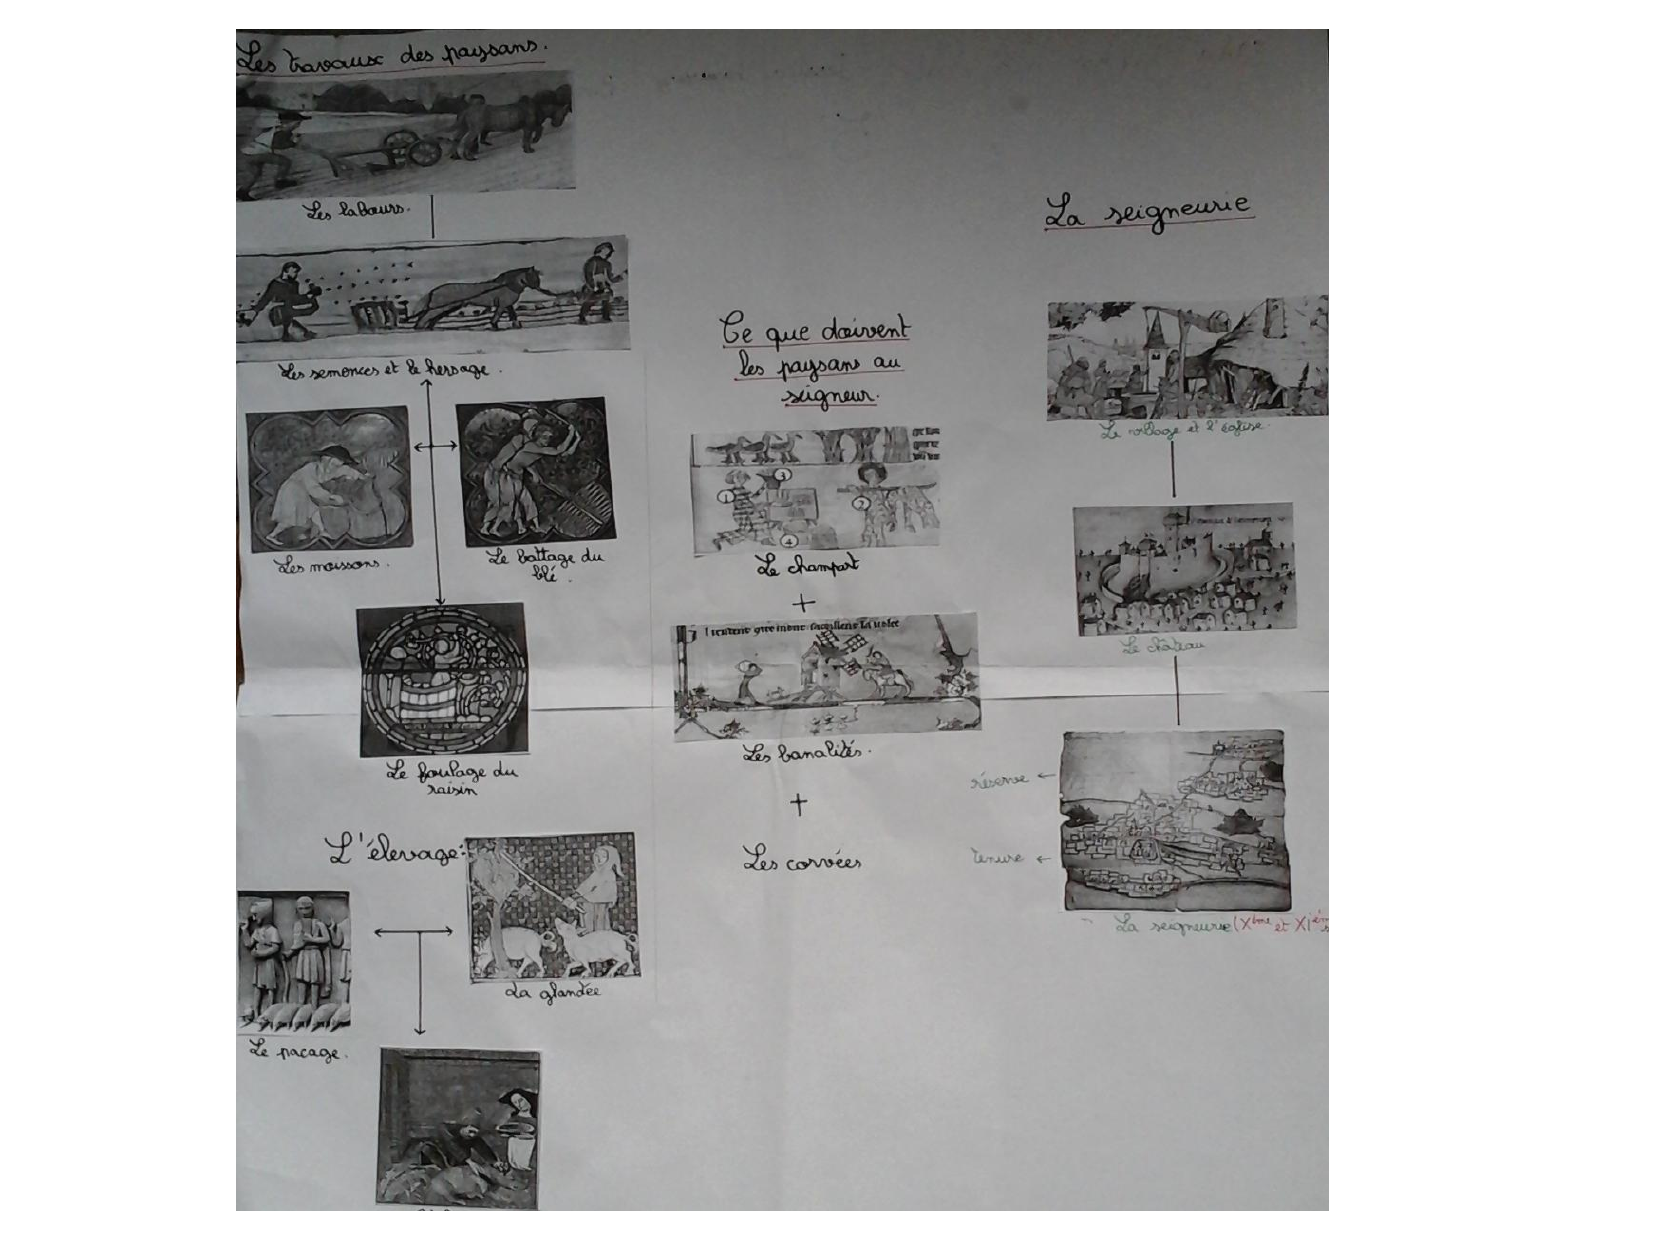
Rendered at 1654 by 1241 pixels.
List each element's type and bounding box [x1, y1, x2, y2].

picture [236, 29, 1329, 1211]
